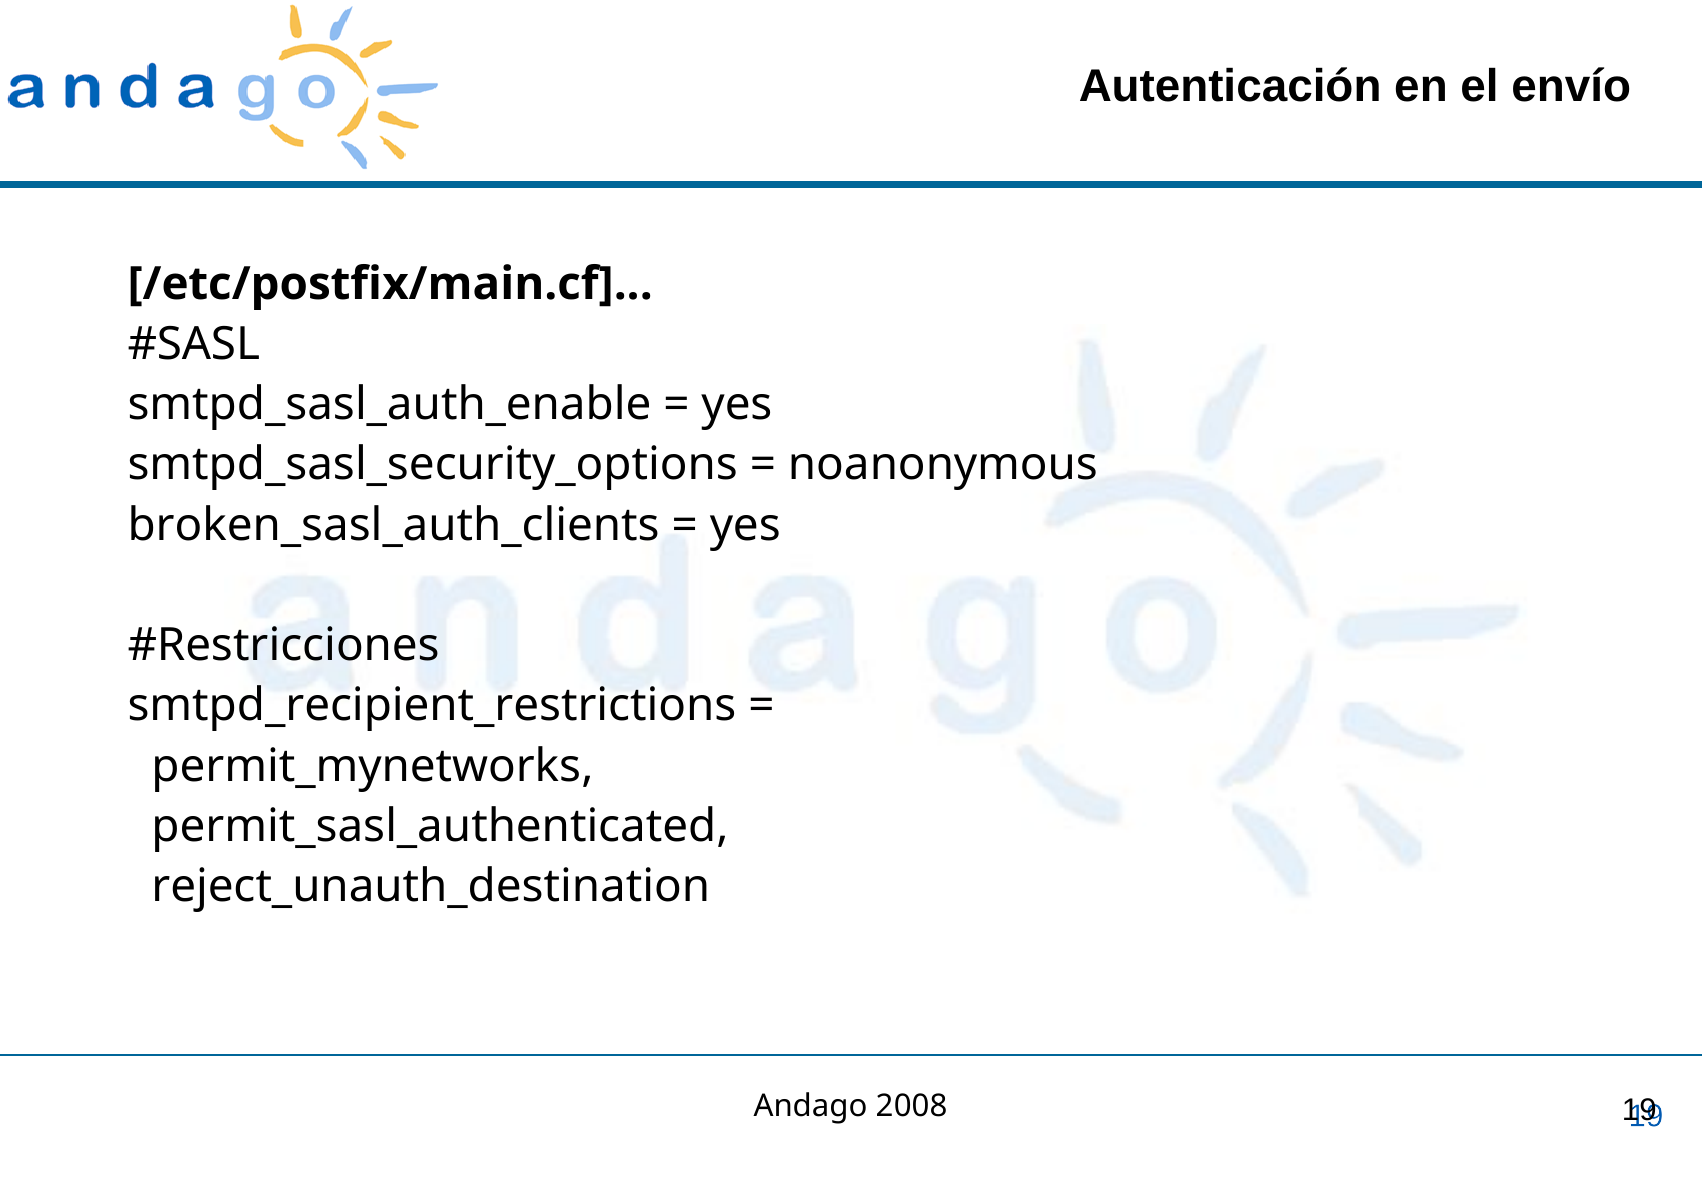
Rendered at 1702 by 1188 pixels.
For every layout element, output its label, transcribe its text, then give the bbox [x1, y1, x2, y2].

title Autenticación en el envío [255, 0, 1702, 182]
subtitle [/etc/postfix/main.cf]... #SASL smtpd_sasl_auth_enable = yes smtpd_sasl_security_options = noanonymous broken_sasl_auth_clients = yes #Restricciones smtpd_recipient_restrictions = permit_mynetworks, permit_sasl_authenticated, reject_unauth_destination [127, 237, 1575, 1162]
picture [0, 0, 255, 175]
